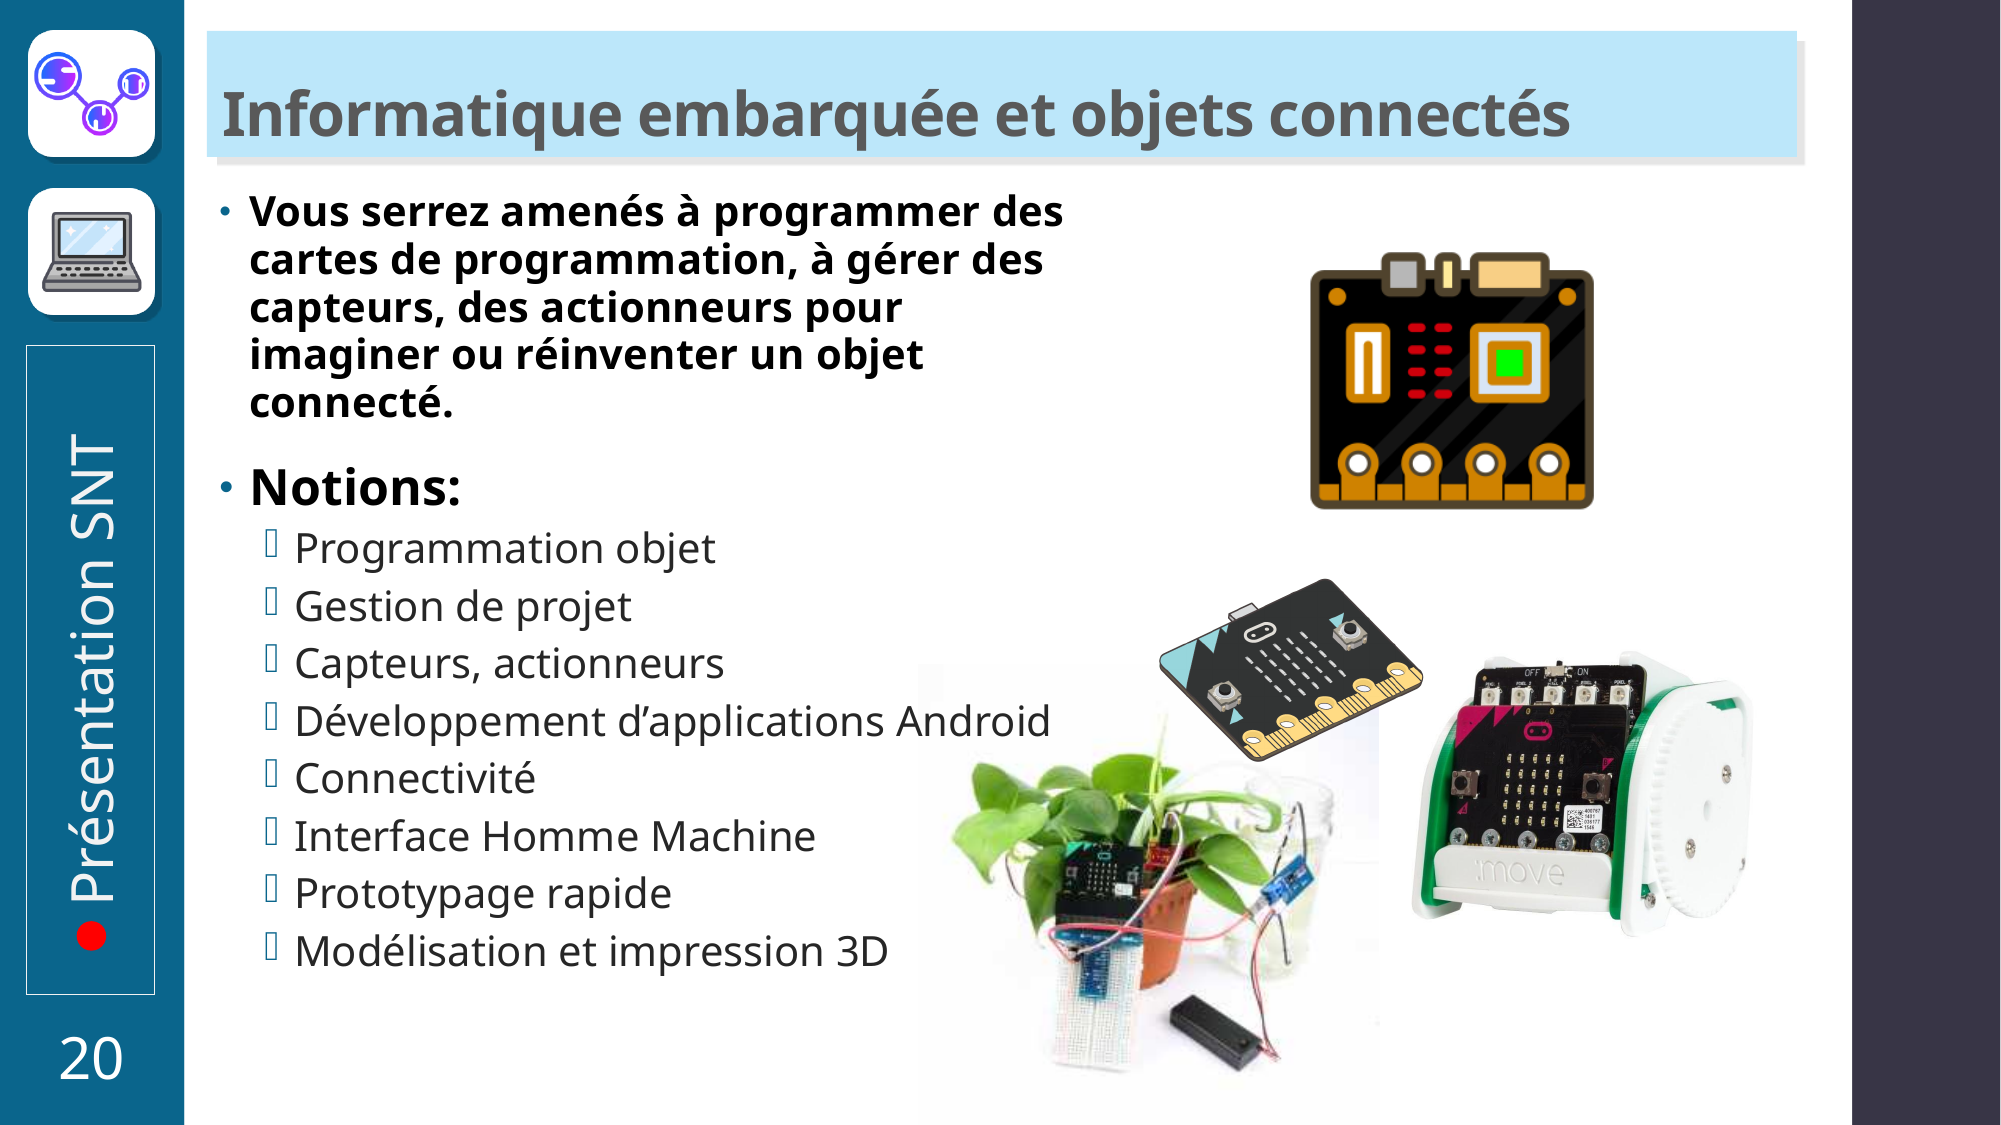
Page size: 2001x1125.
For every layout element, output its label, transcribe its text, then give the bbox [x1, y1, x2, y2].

footer Présentation SNT [26, 345, 155, 995]
slide_number <numéro> [28, 1012, 155, 1110]
picture [29, 31, 154, 156]
list Vous serrez amenés à programmer des cartes de programmation, à gérer des capteurs, des actionneurs pour imaginer ou réinventer un objet connecté. Notions: Programmation objet Gestion de projet Capteurs, actionneurs Développement d’applications Android Connectivité Interface Homme Machine Prototypage rapide Modélisation et impression 3D [204, 181, 1110, 1062]
picture [29, 189, 154, 314]
picture [918, 200, 1781, 1125]
title Informatique embarquée et objets connectés [206, 30, 1797, 157]
